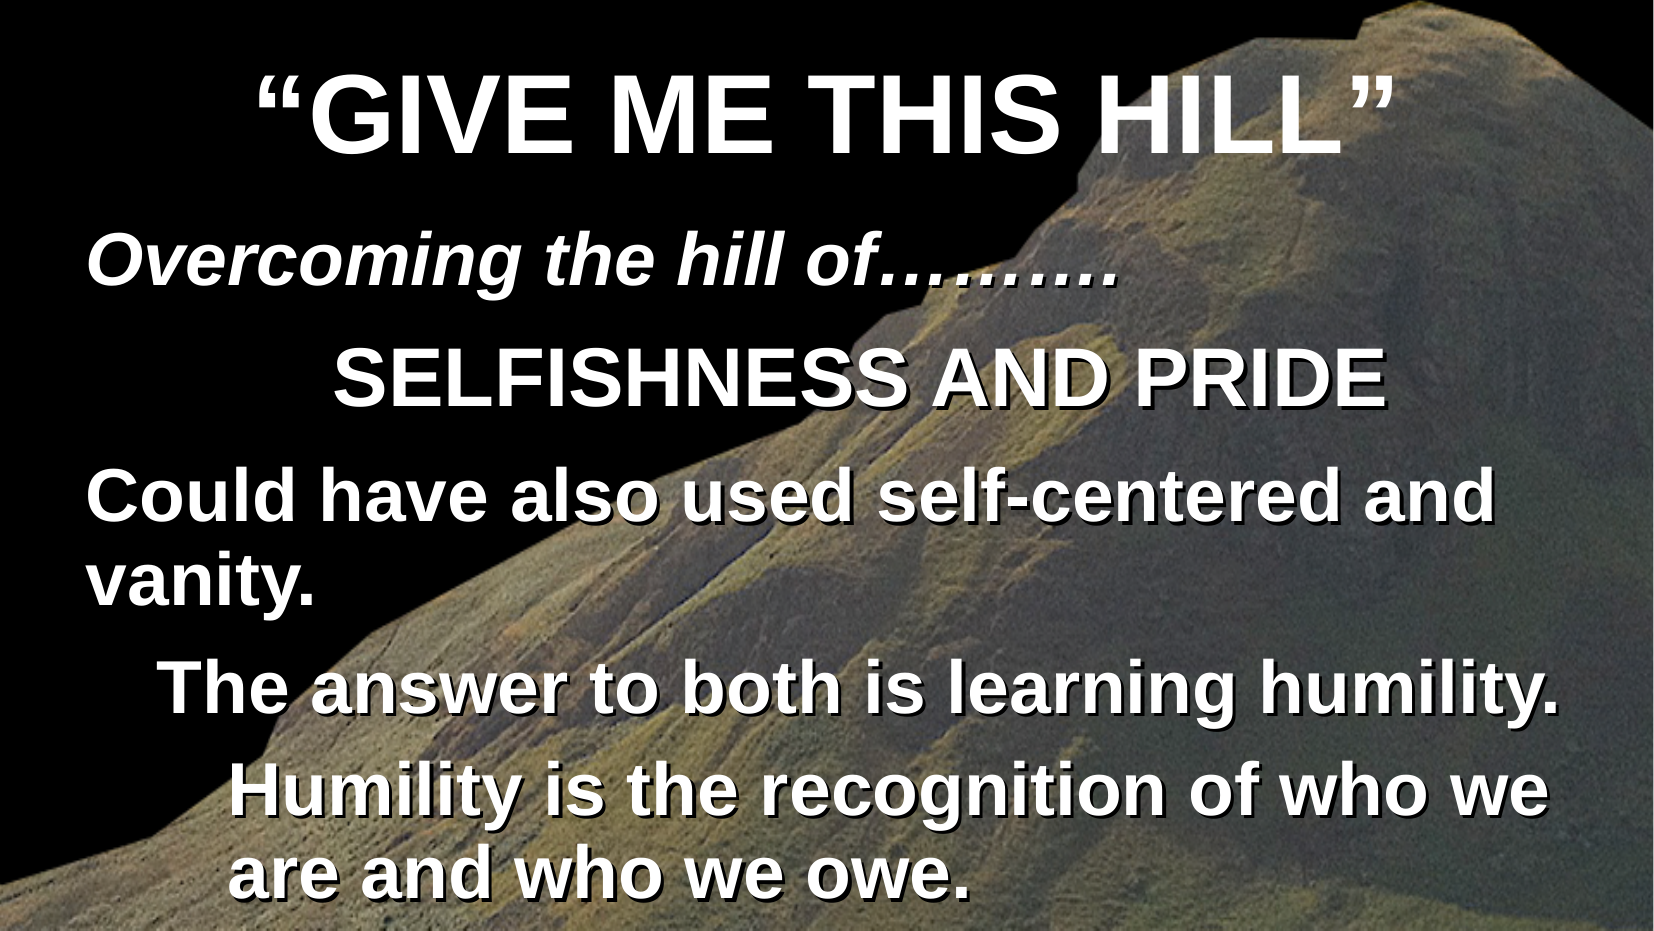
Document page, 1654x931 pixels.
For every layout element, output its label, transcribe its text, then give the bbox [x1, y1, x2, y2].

list Overcoming the hill of………. SELFISHNESS AND PRIDE Could have also used self-centered and vanity. The answer to both is learning humility. Humility is the recognition of who we are and who we owe. [15, 217, 1636, 916]
picture [0, 0, 1654, 931]
title “GIVE ME THIS HILL” [82, 37, 1571, 193]
